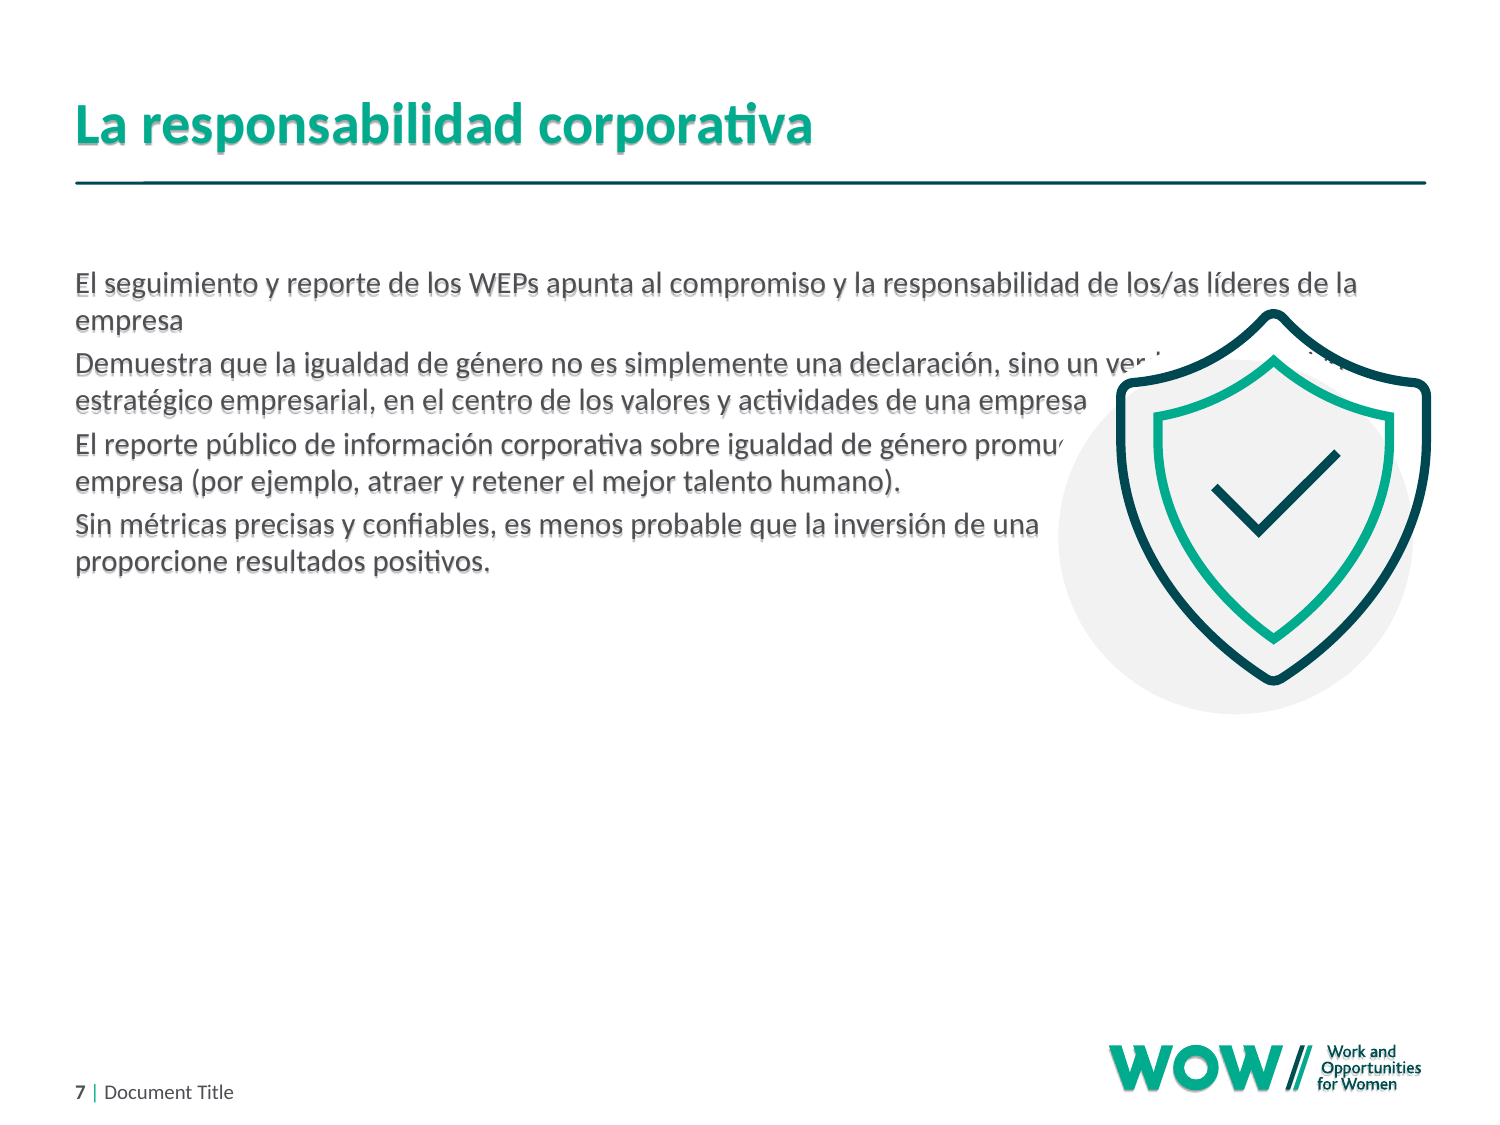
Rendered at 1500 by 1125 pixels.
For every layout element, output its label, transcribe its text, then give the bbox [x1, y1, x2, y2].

title La responsabilidad corporativa [75, 41, 1424, 156]
text_box 7 | Document Title [75, 1045, 426, 1106]
text_box [1048, 309, 1432, 725]
list El seguimiento y reporte de los WEPs apunta al compromiso y la responsabilidad de los/as líderes de la empresa Demuestra que la igualdad de género no es simplemente una declaración, sino un verdadero objetivo estratégico empresarial, en el centro de los valores y actividades de una empresa El reporte público de información corporativa sobre igualdad de género promueve la confianza hacia una empresa (por ejemplo, atraer y retener el mejor talento humano). Sin métricas precisas y confiables, es menos probable que la inversión de una organización en los Principios proporcione resultados positivos. [75, 262, 1019, 929]
